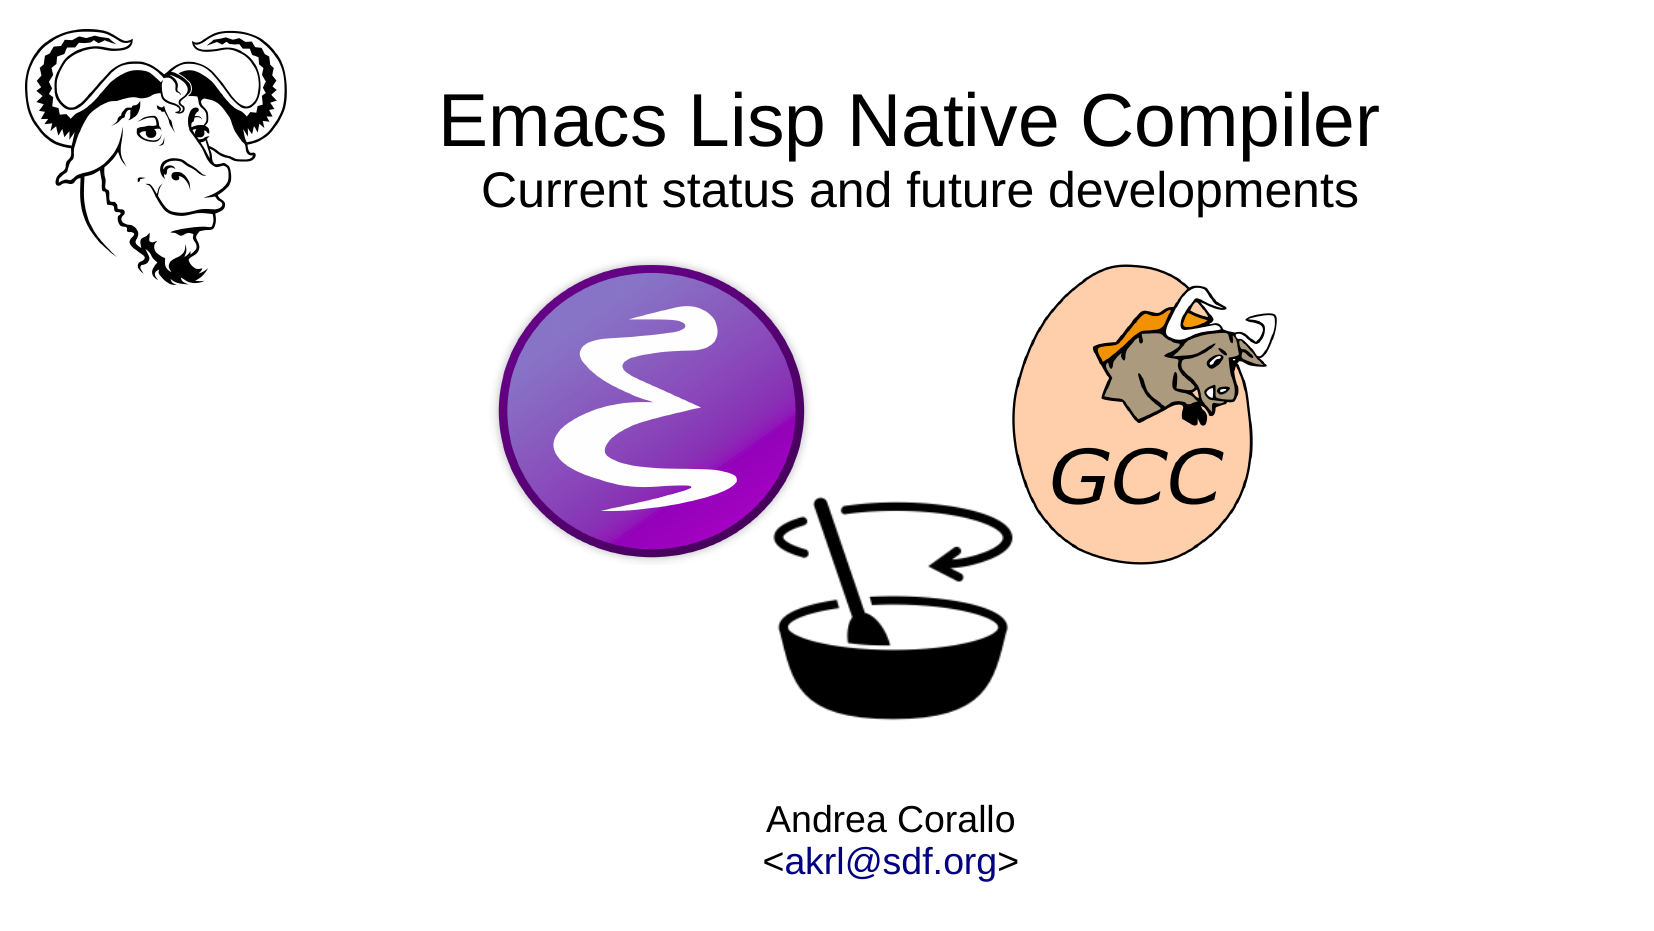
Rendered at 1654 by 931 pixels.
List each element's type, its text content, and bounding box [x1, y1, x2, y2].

text_box Andrea Corallo <akrl@sdf.org> [740, 790, 1041, 890]
title Emacs Lisp Native Compiler Current status and future developments [375, 45, 1466, 251]
picture [25, 29, 287, 285]
picture [489, 256, 1279, 741]
